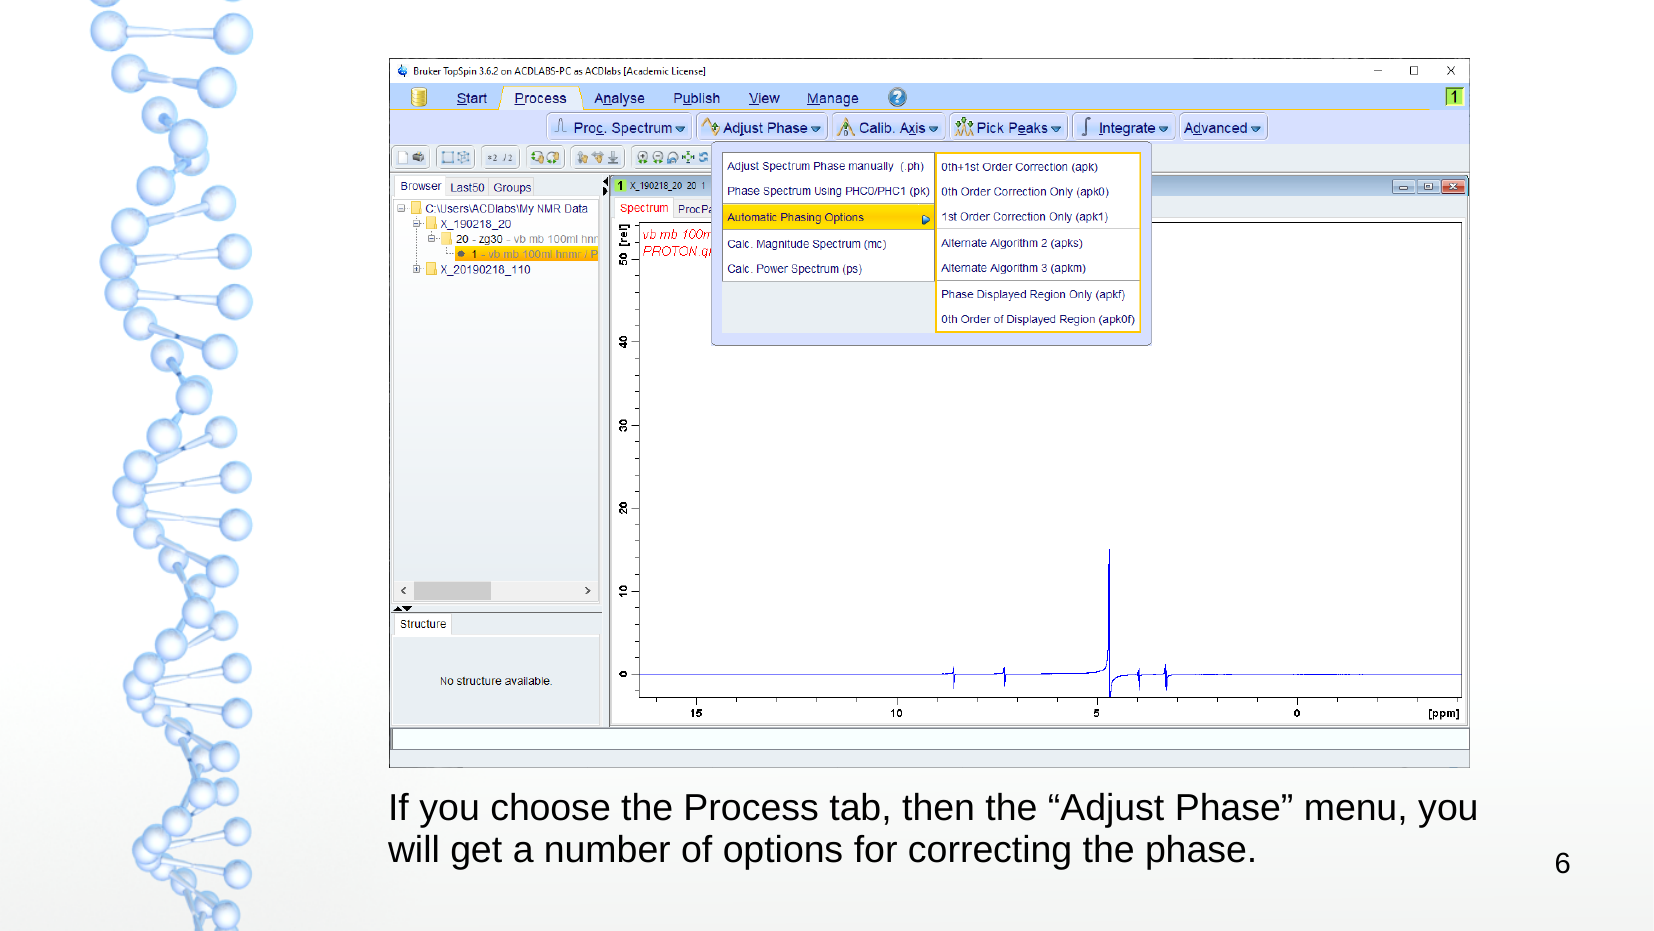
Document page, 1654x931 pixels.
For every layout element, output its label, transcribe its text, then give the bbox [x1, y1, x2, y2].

text_box If you choose the Process tab, then the “Adjust Phase” menu, you will get a number of options for correcting the phase. [373, 779, 1505, 879]
picture [0, 0, 1654, 931]
